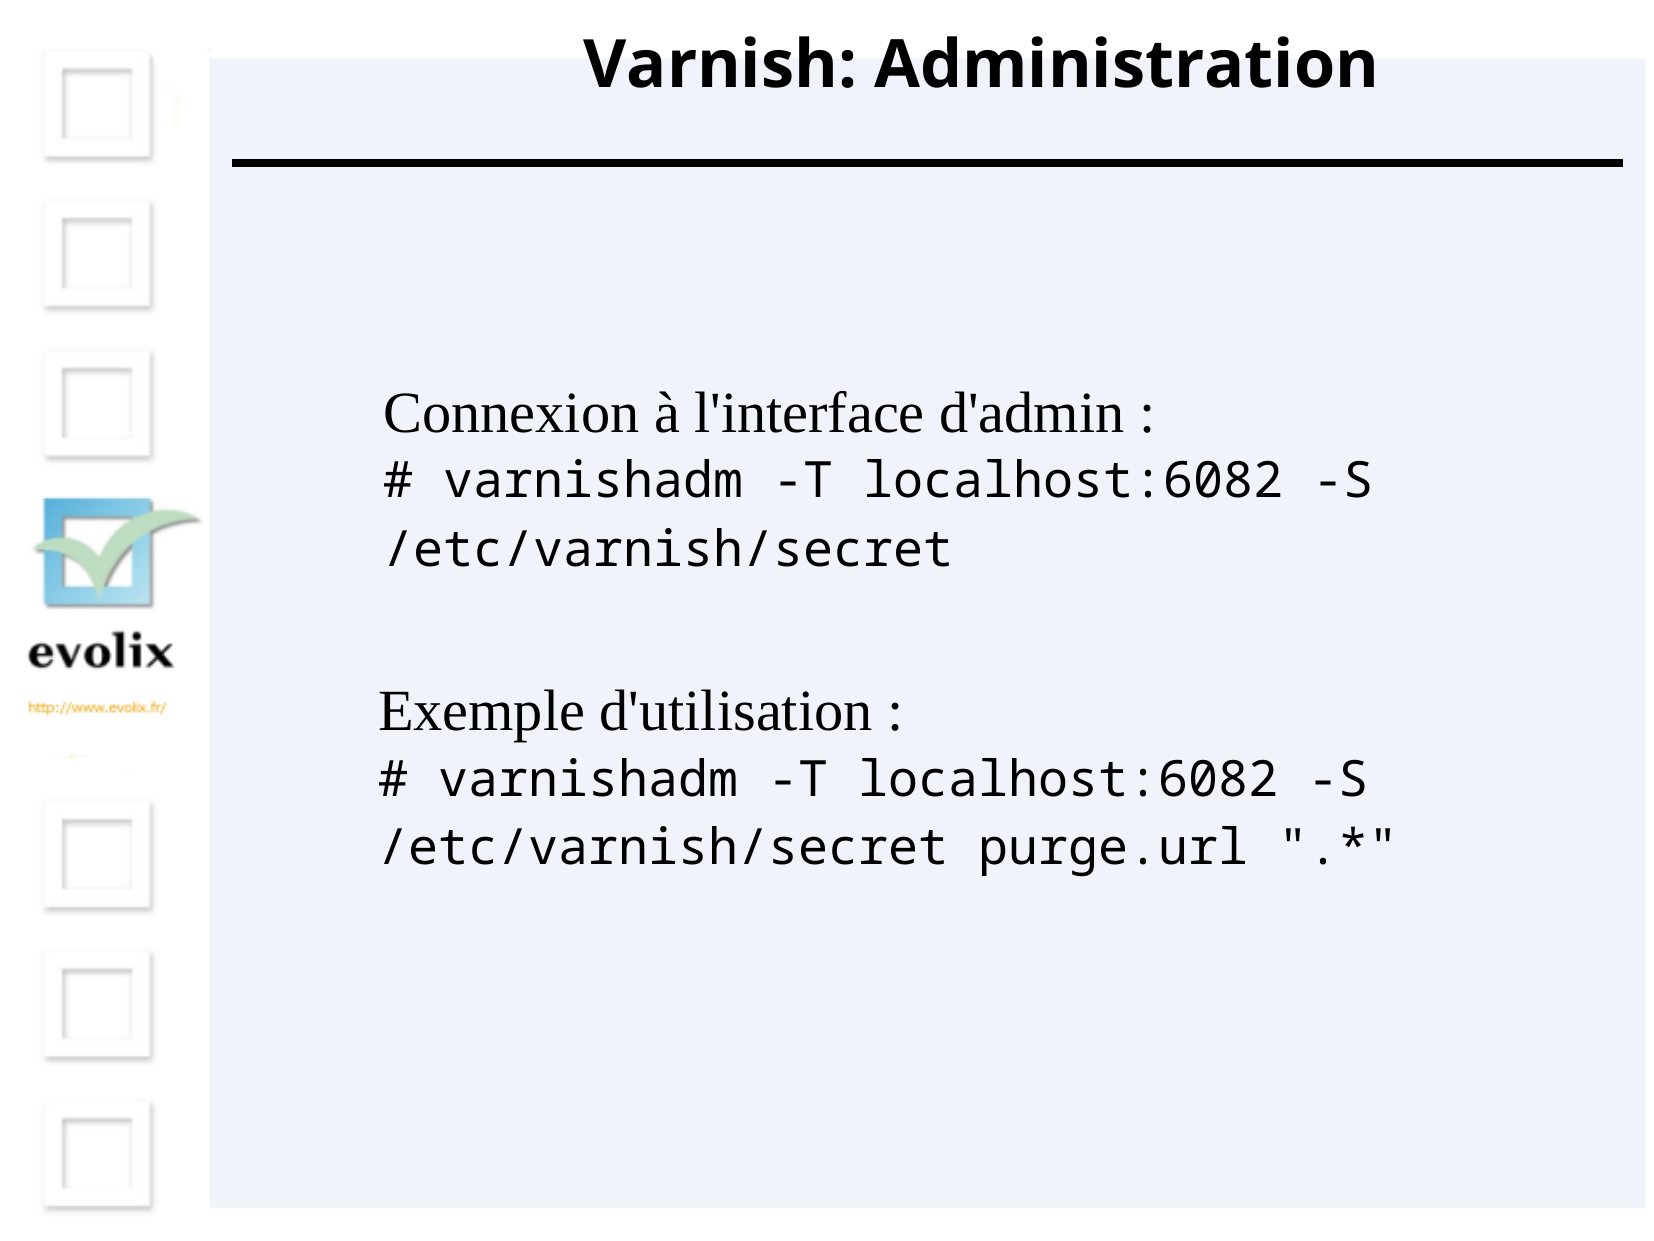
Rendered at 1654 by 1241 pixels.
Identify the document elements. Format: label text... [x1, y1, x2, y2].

text_box Connexion à l'interface d'admin : # varnishadm -T localhost:6082 -S /etc/varnish/secret [383, 379, 1552, 551]
picture [0, 49, 1654, 1218]
title Varnish: Administration [360, 0, 1603, 124]
text_box Exemple d'utilisation : # varnishadm -T localhost:6082 -S /etc/varnish/secret purge.url ".*" [378, 678, 1547, 849]
